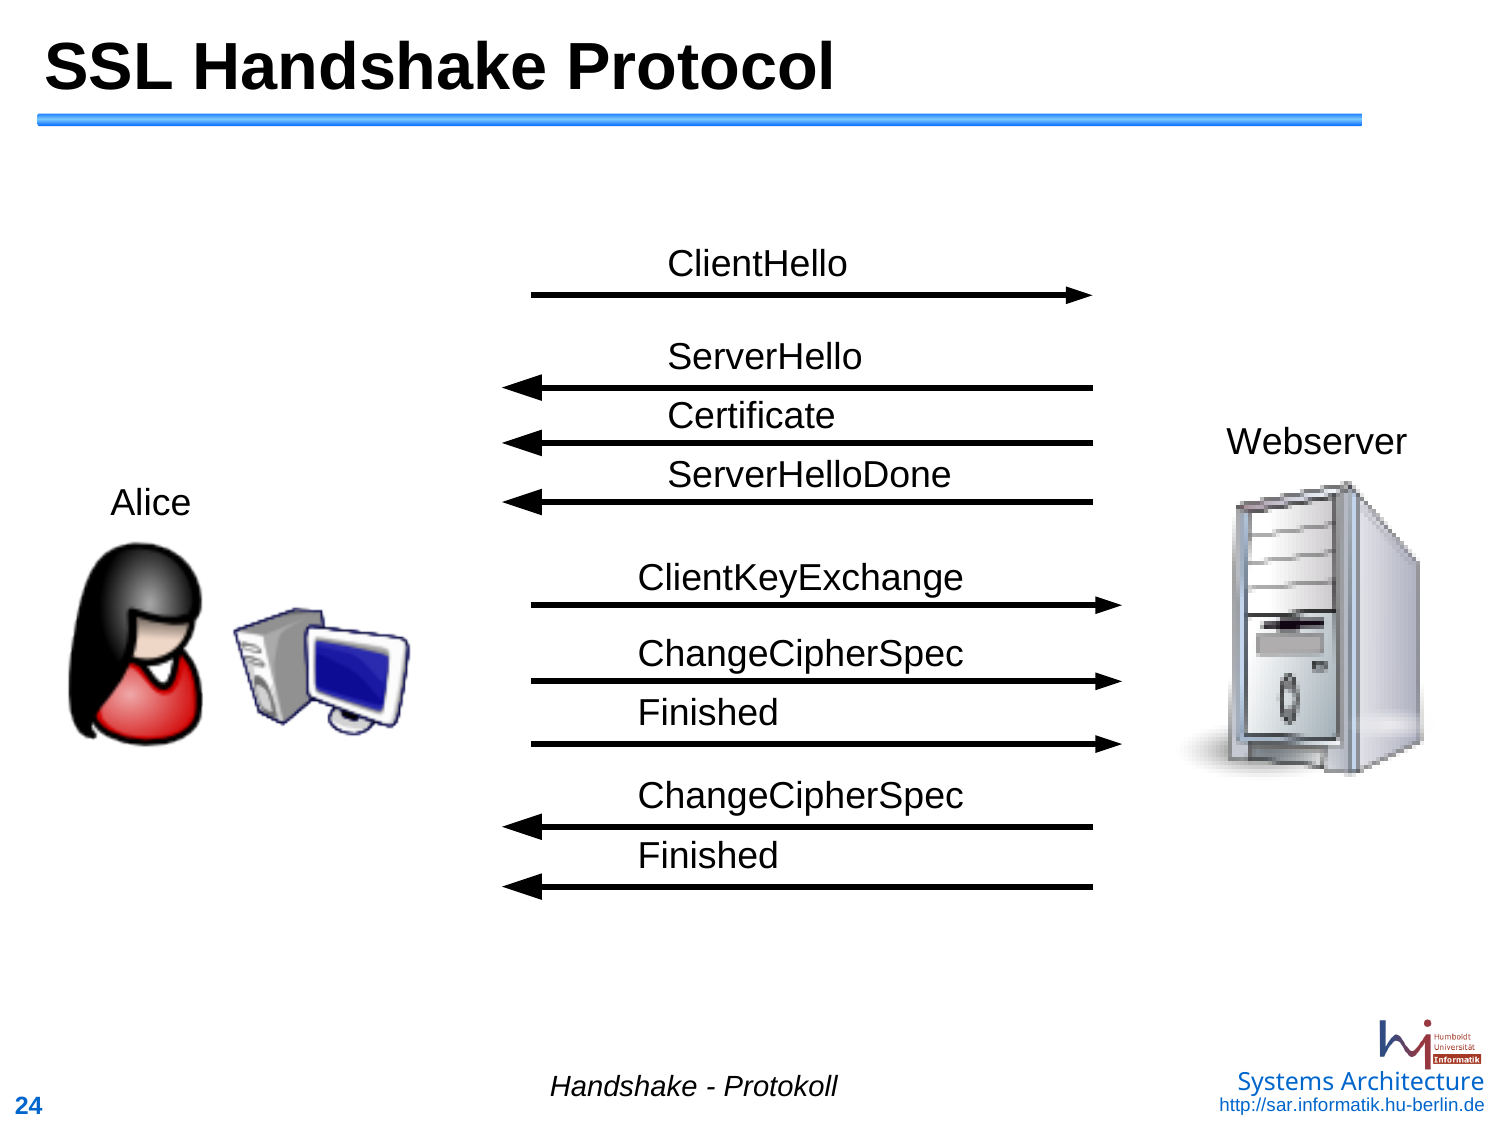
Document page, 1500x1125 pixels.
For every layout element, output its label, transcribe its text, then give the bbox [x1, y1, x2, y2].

text_box ServerHelloDone [649, 442, 975, 506]
list [29, 148, 1500, 1070]
text_box Alice [29, 474, 273, 543]
text_box Webserver [1198, 413, 1436, 471]
text_box ChangeCipherSpec [620, 622, 1034, 681]
title SSL Handshake Protocol [29, 20, 1500, 114]
picture [35, 543, 418, 768]
text_box Certificate [649, 383, 916, 442]
text_box ClientHello [649, 232, 945, 296]
text_box Handshake - Protokoll [442, 1062, 945, 1111]
text_box Finished [620, 681, 1034, 745]
text_box ChangeCipherSpec [620, 763, 1034, 823]
text_box ServerHello [649, 324, 916, 383]
text_box Finished [620, 823, 1034, 887]
picture [1156, 469, 1477, 790]
text_box ClientKeyExchange [620, 546, 1004, 609]
